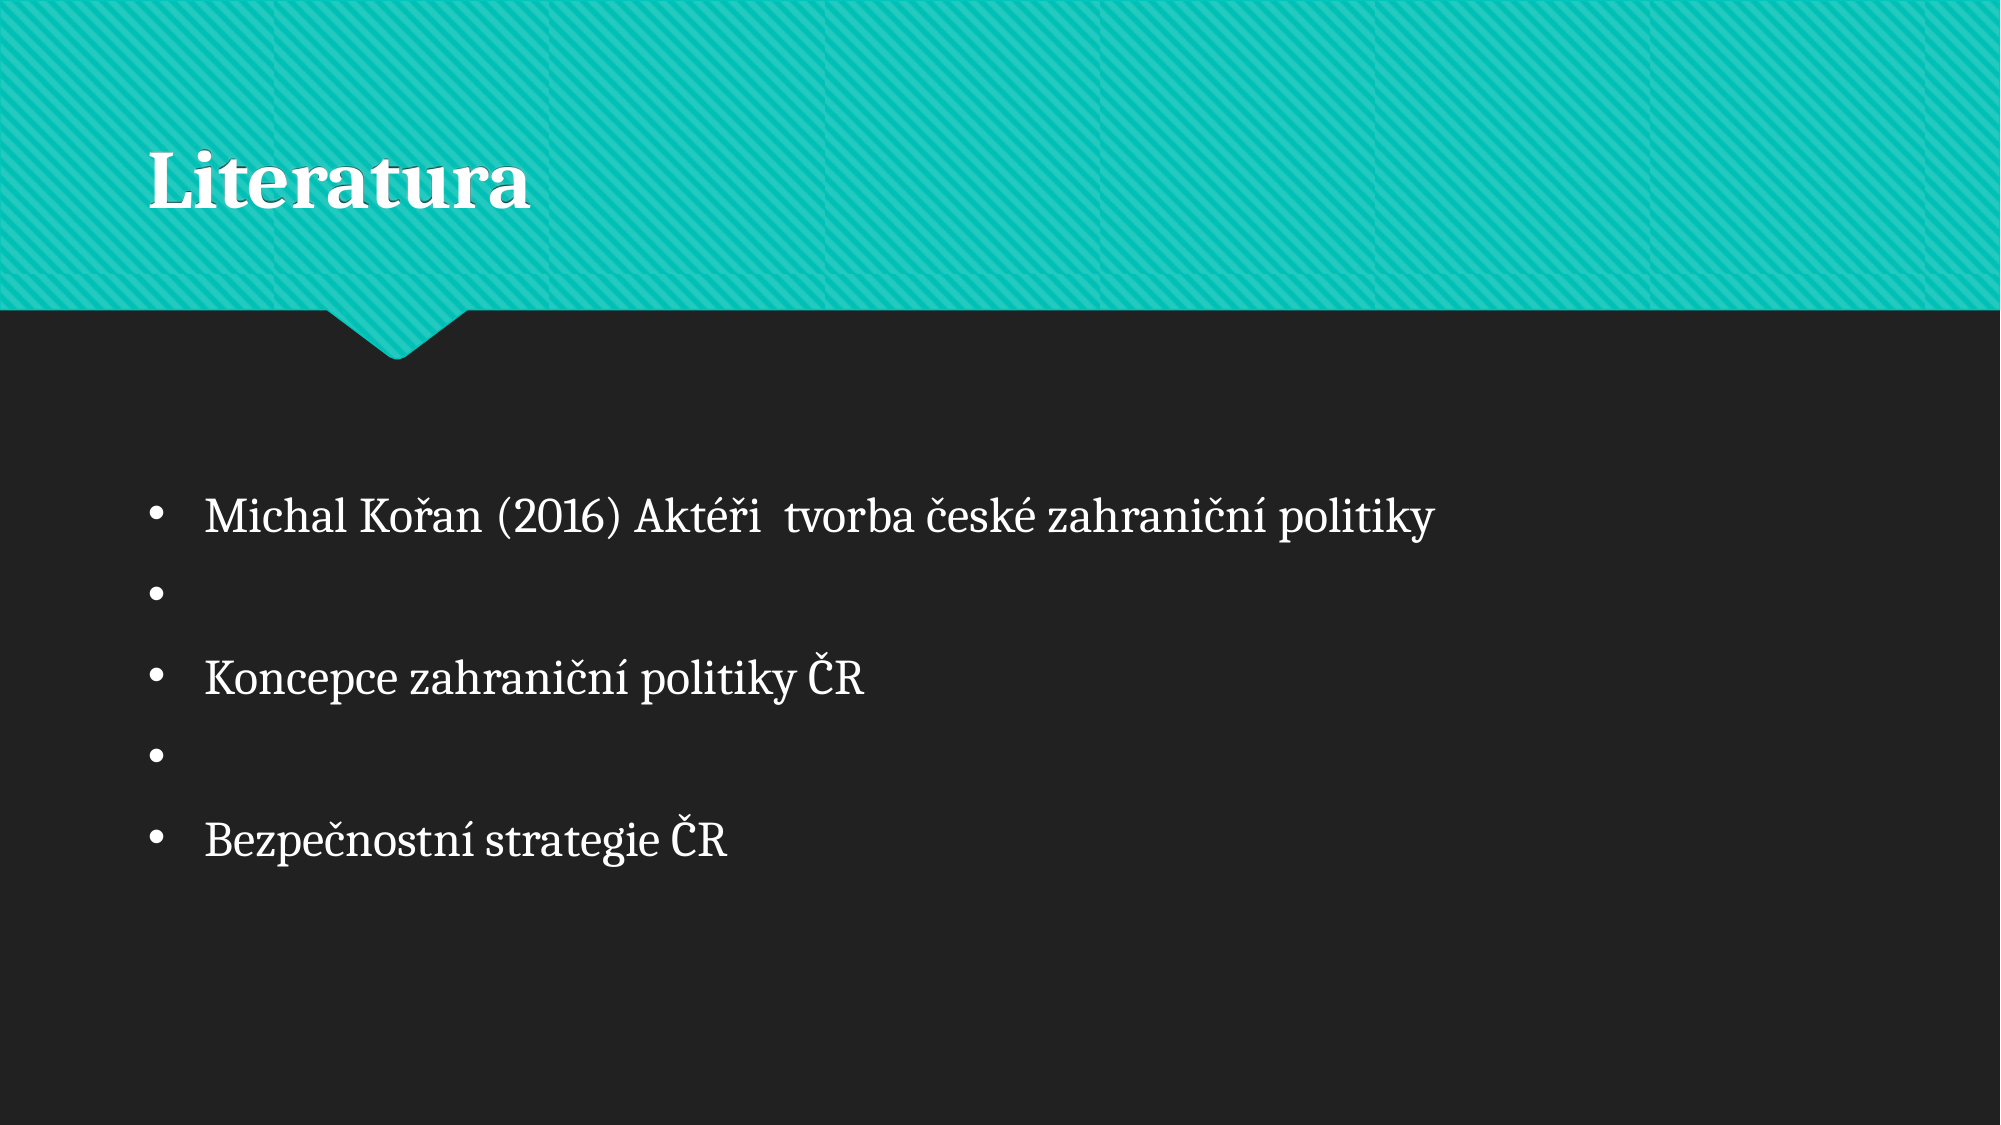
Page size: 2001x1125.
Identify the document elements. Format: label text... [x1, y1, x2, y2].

text_box Michal Kořan (2016) Aktéři tvorba české zahraniční politiky Koncepce zahraniční politiky ČR Bezpečnostní strategie ČR [133, 471, 1954, 874]
title Literatura [132, 73, 1868, 233]
